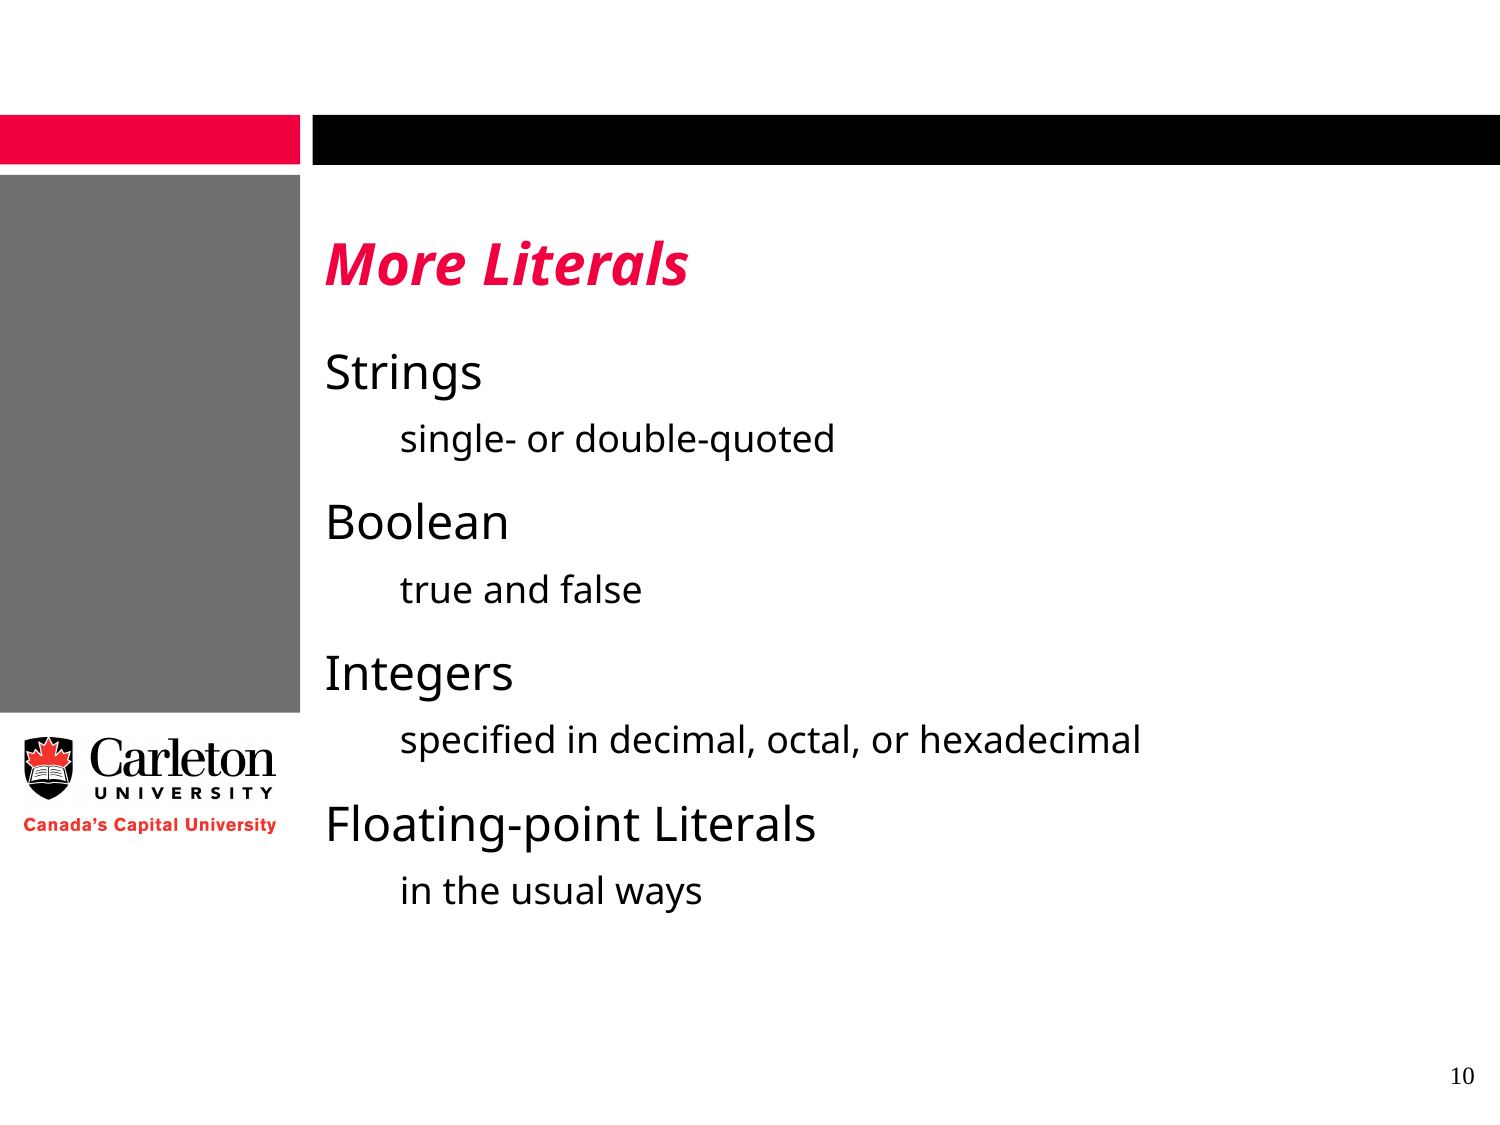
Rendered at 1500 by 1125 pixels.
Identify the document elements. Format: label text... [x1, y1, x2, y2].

list Strings single- or double-quoted Boolean true and false Integers specified in decimal, octal, or hexadecimal Floating-point Literals in the usual ways [324, 324, 1450, 1036]
picture [24, 737, 276, 834]
title More Literals [324, 194, 1450, 324]
